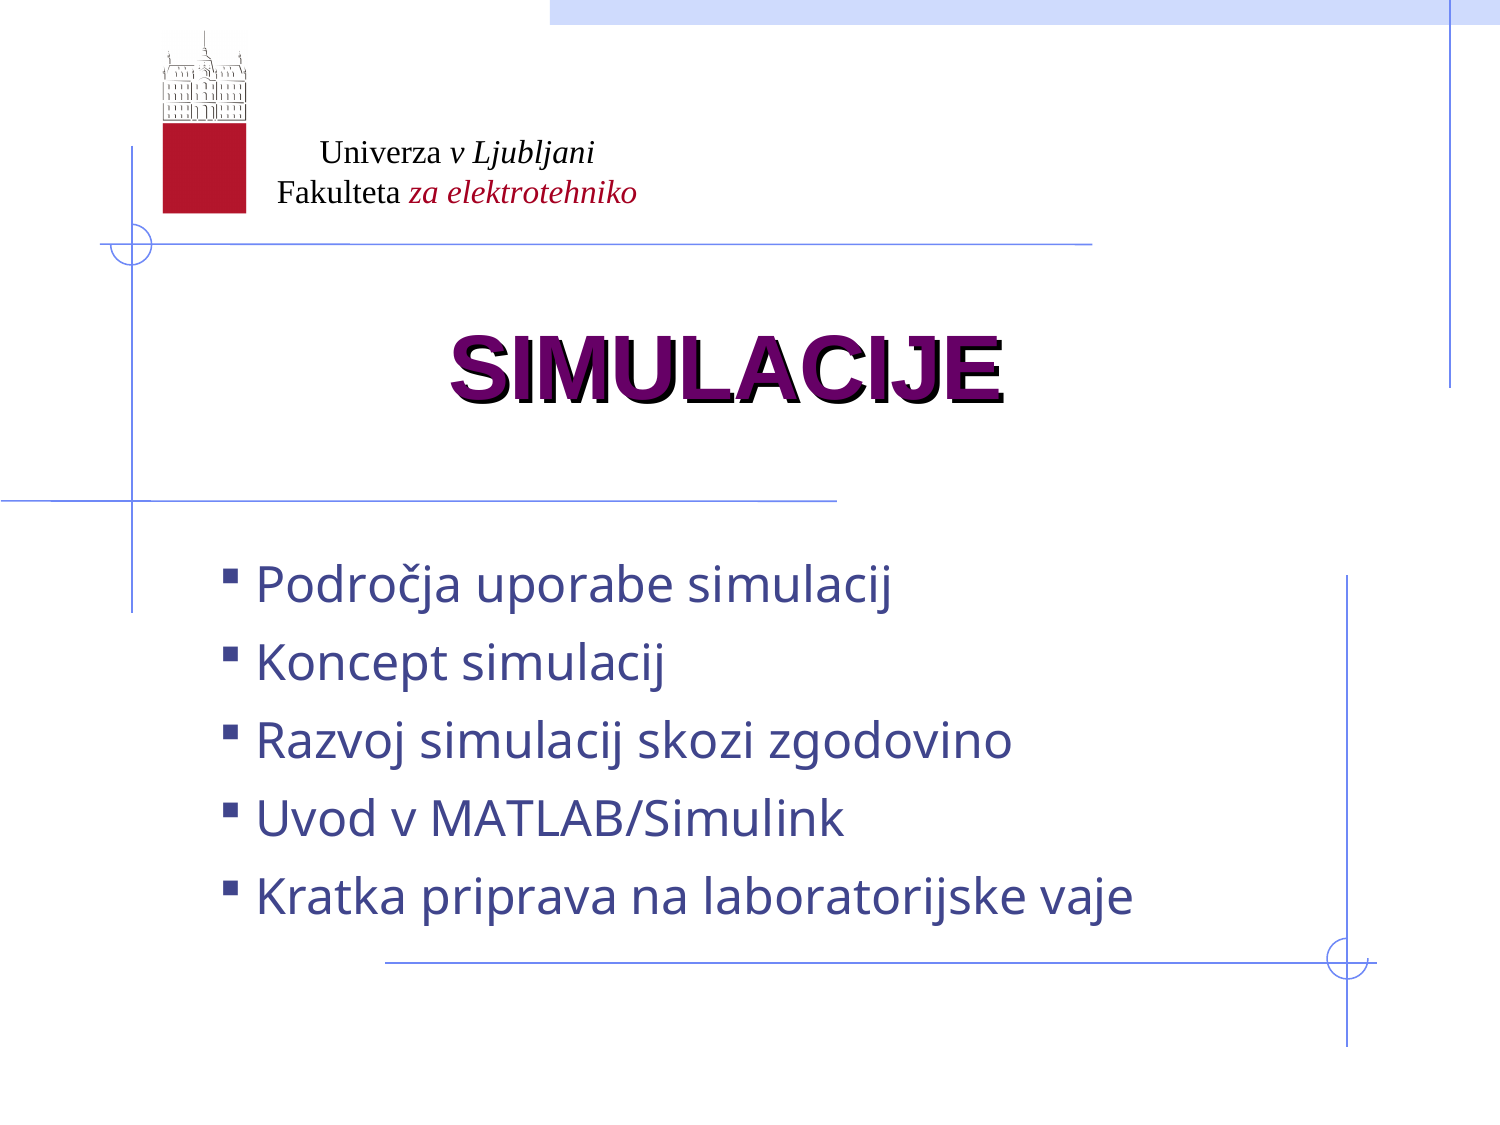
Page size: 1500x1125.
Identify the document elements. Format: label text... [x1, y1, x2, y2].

text_box Področja uporabe simulacij Koncept simulacij Razvoj simulacij skozi zgodovino Uvod v MATLAB/Simulink Kratka priprava na laboratorijske vaje [204, 527, 1249, 933]
picture [161, 30, 248, 214]
title SIMULACIJE [134, 283, 1318, 426]
text_box Univerza v Ljubljani Fakulteta za elektrotehniko [259, 125, 656, 218]
